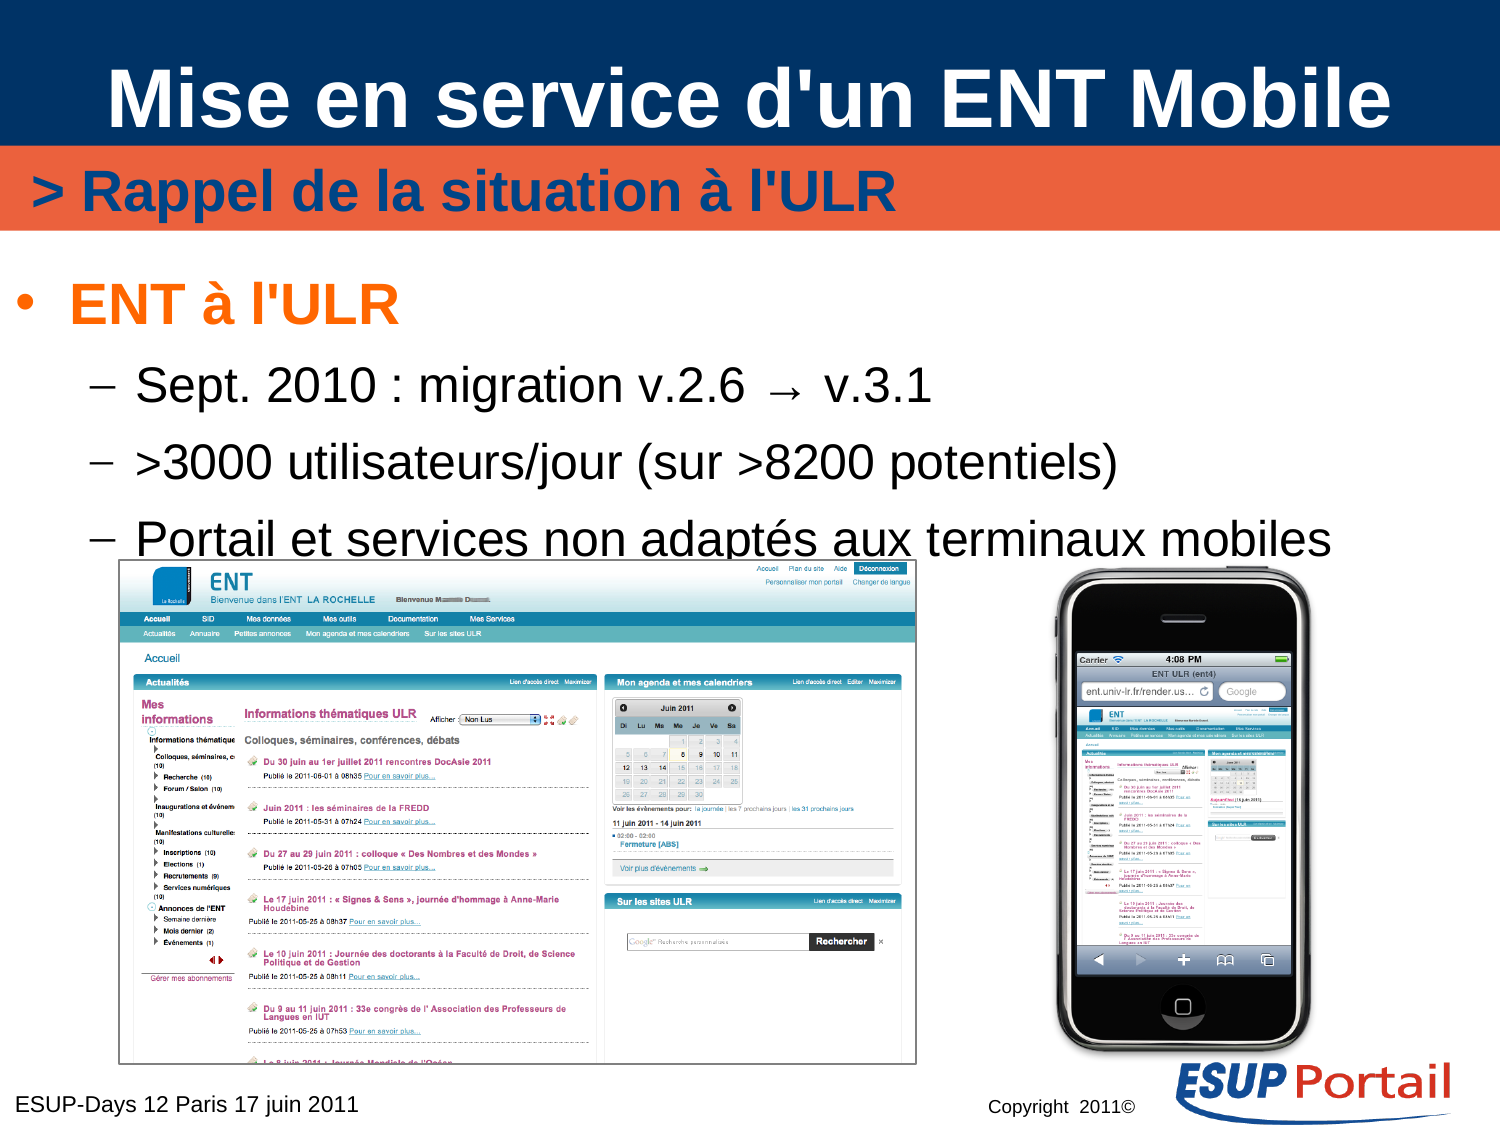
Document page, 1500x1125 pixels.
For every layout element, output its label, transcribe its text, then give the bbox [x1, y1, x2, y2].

text_box ESUP-Days 12 Paris 17 juin 2011 [0, 1074, 632, 1125]
picture [119, 561, 916, 1064]
text_box Mise en service d'un ENT Mobile [0, 0, 1500, 145]
picture [1045, 560, 1451, 1125]
text_box > Rappel de la situation à l'ULR [0, 145, 1500, 231]
text_box ENT à l'ULR Sept. 2010 : migration v.2.6 → v.3.1 >3000 utilisateurs/jour (sur >8200 potentiels) Portail et services non adaptés aux terminaux mobiles [0, 231, 1500, 1074]
